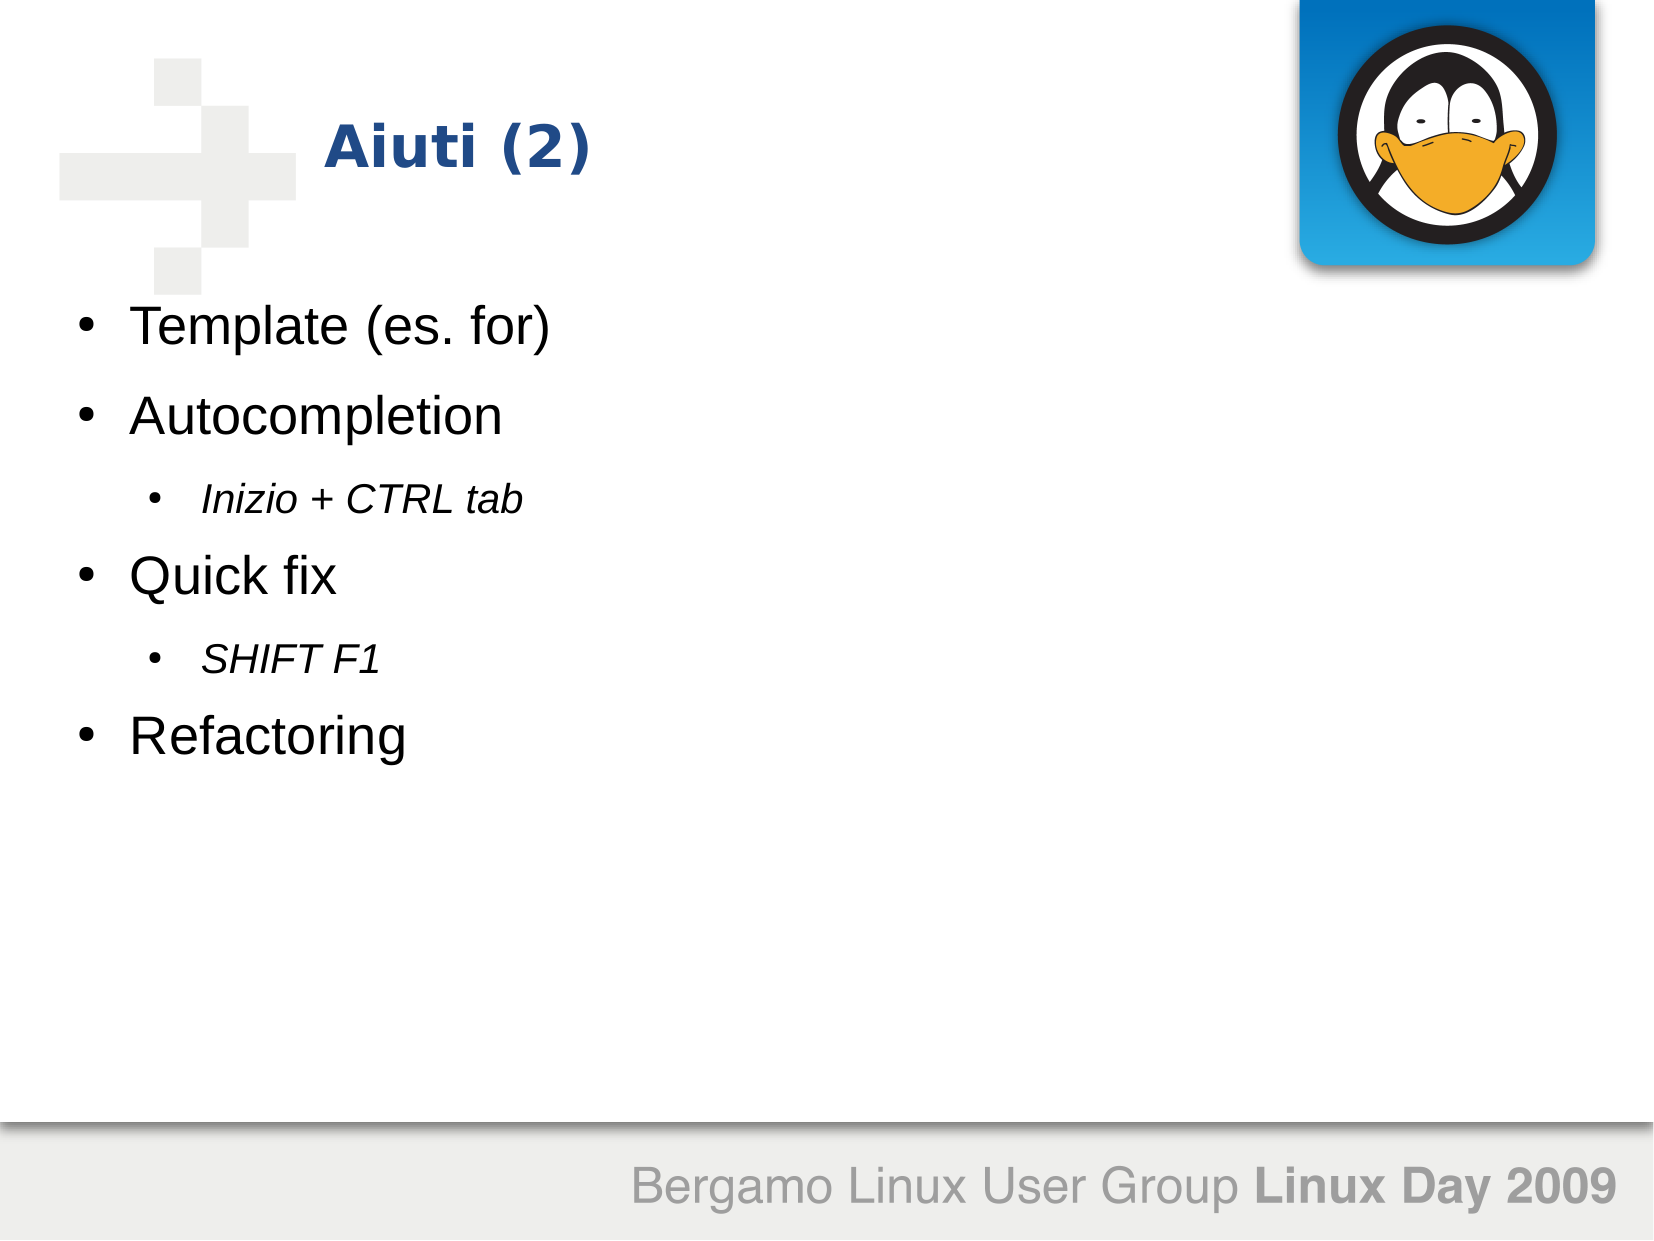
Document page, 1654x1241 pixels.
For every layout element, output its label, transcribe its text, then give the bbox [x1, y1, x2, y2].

list Template (es. for) Autocompletion Inizio + CTRL tab Quick fix SHIFT F1 Refactoring [59, 295, 1595, 1078]
picture [0, 0, 1654, 1240]
title Aiuti (2) [324, 66, 1247, 229]
